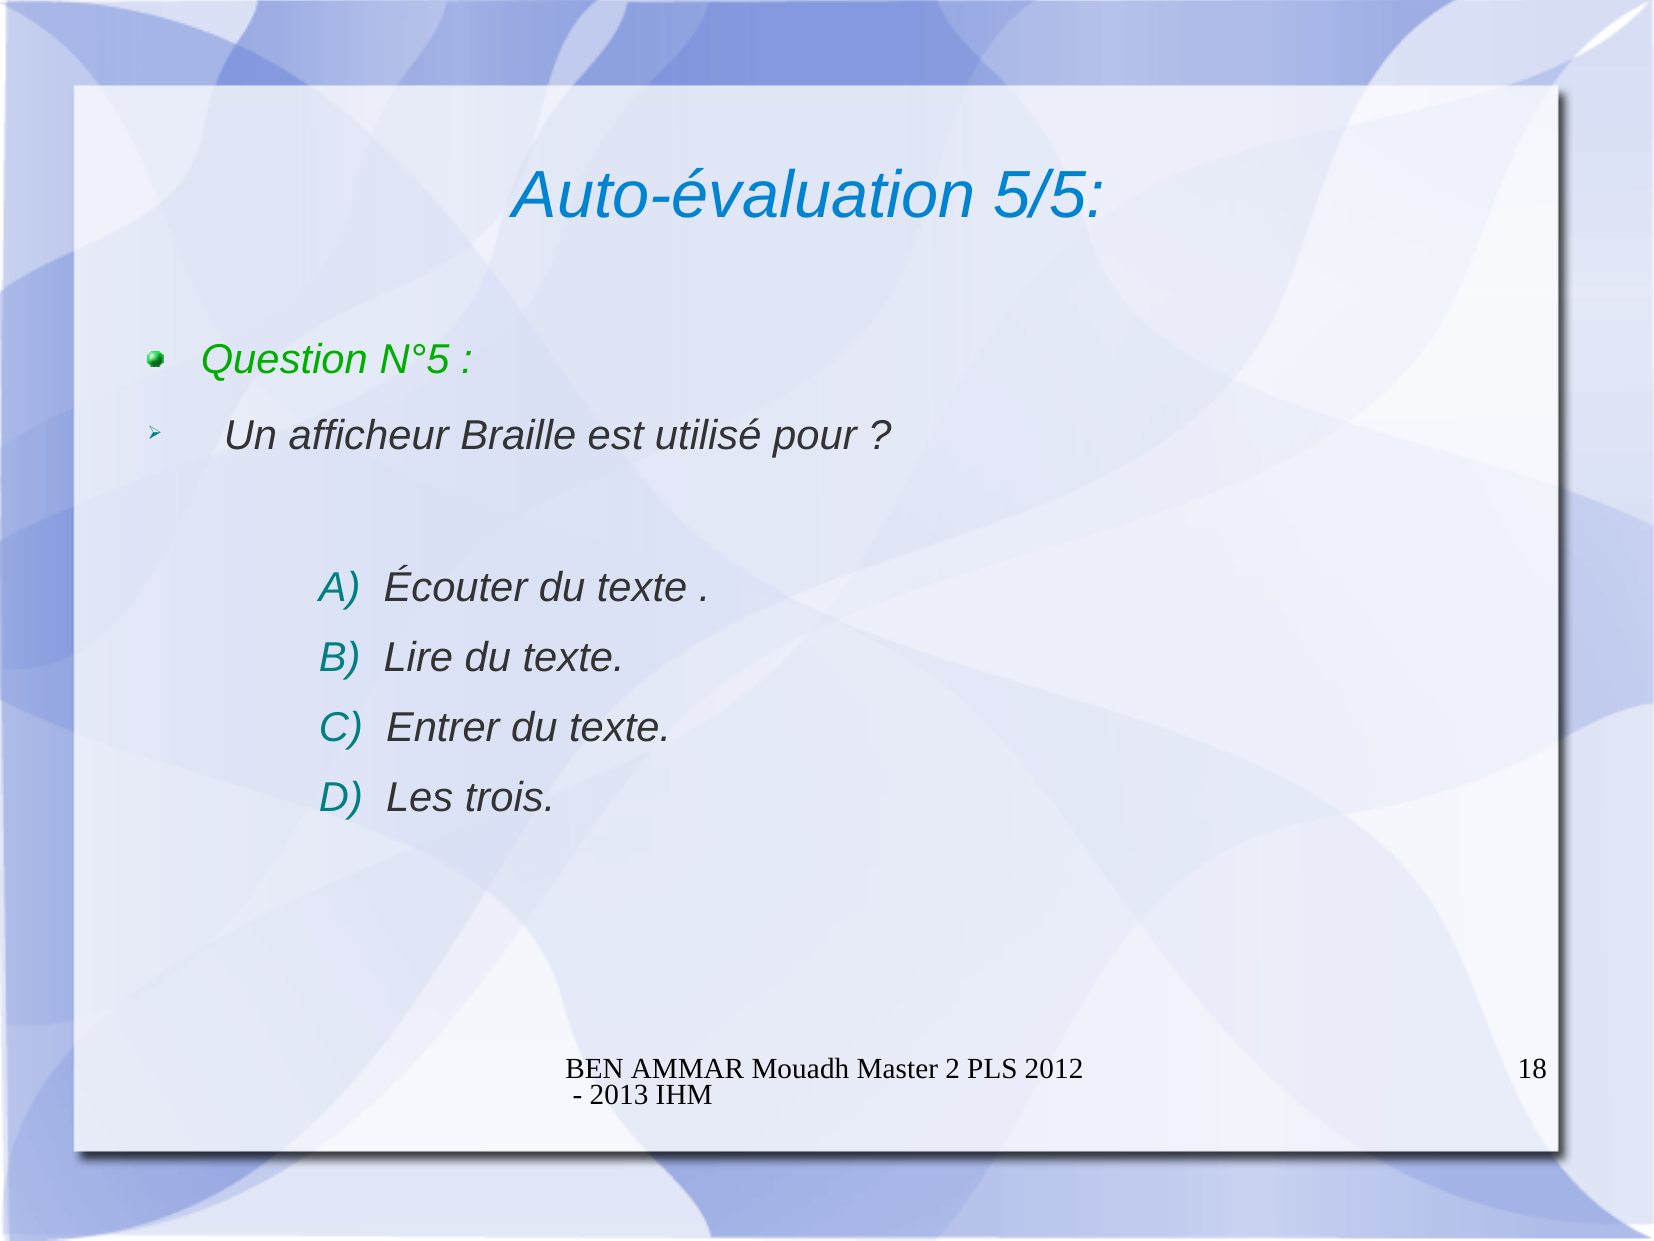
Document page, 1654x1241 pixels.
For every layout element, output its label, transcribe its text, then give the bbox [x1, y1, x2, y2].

list Question N°5 : Un afficheur Braille est utilisé pour ? Écouter du texte . Lire du texte. Entrer du texte. Les trois. [129, 259, 1489, 1241]
picture [0, 0, 1654, 1241]
title Auto-évaluation 5/5: [82, 90, 1536, 298]
